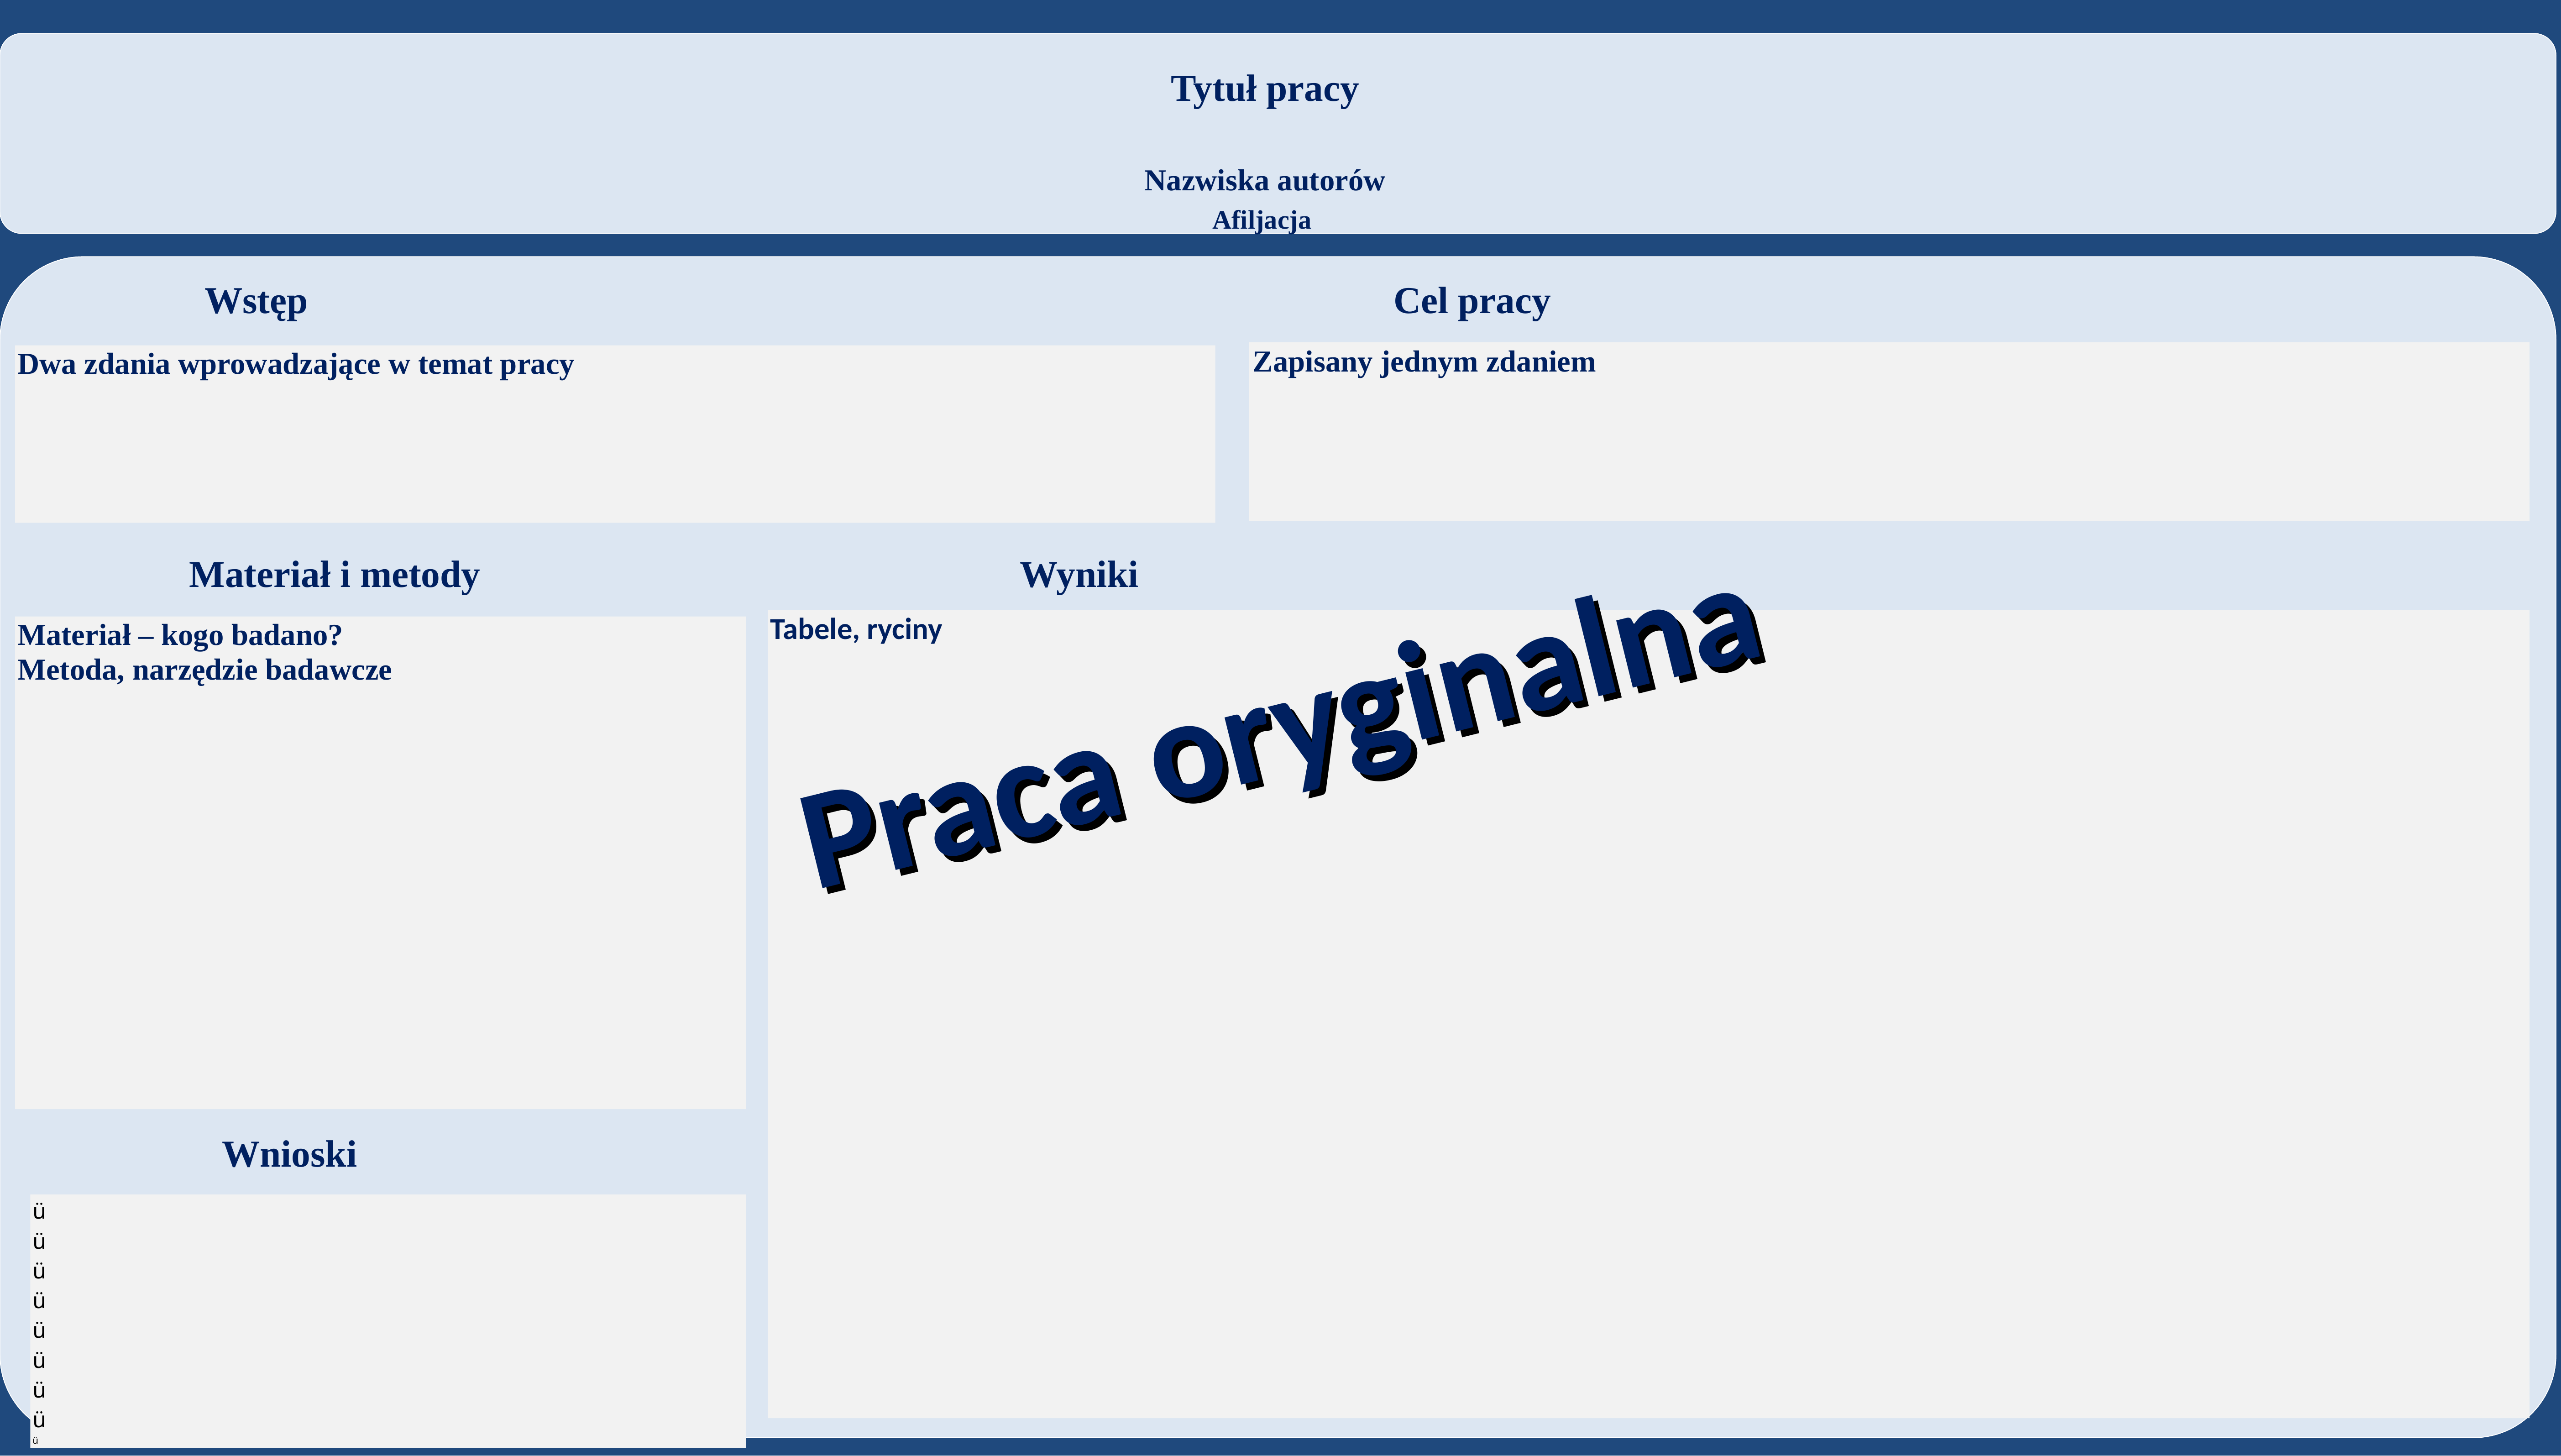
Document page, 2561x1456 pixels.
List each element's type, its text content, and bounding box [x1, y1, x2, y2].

text_box [0, 33, 2556, 234]
text_box Materiał i metody [48, 547, 621, 597]
text_box Tytuł pracy Nazwiska autorów Afiljacja [312, 61, 2218, 238]
text_box [30, 1194, 746, 1409]
text_box Wyniki [793, 547, 1366, 597]
text_box Cel pracy [1265, 273, 1680, 323]
text_box Wnioski [26, 1127, 553, 1177]
text_box Tabele, ryciny [768, 610, 1336, 751]
text_box Dwa zdania wprowadzające w temat pracy [15, 345, 1215, 523]
text_box Zapisany jednym zdaniem [1249, 342, 2530, 521]
text_box Wstęp [55, 273, 457, 323]
text_box ateriał [0, 257, 2556, 1438]
text_box Tabele, ryciny [768, 610, 2530, 1419]
text_box Praca oryginalna [158, 358, 2396, 1076]
text_box Materiał – kogo badano? Metoda, narzędzie badawcze [15, 616, 746, 1110]
